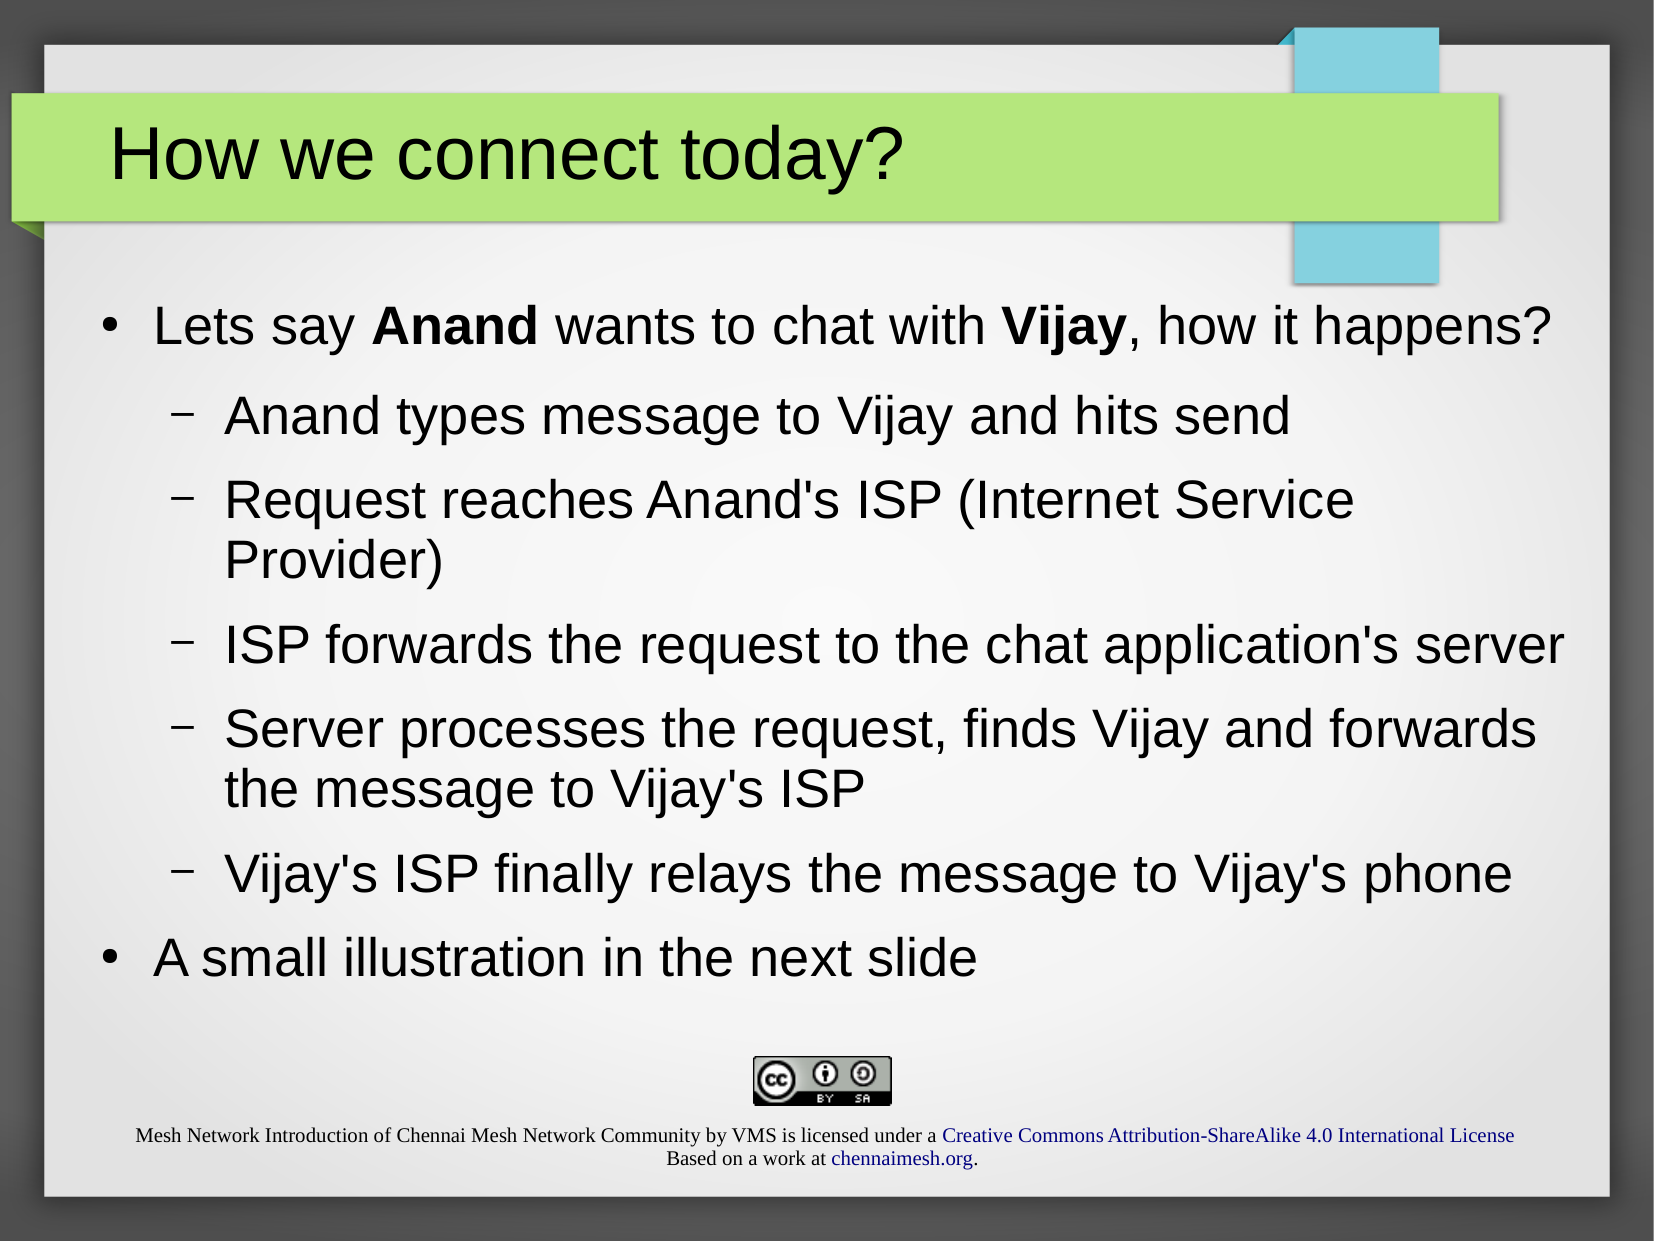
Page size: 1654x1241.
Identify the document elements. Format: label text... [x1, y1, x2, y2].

title How we connect today? [82, 94, 1264, 213]
picture [0, 0, 1654, 1241]
list Lets say Anand wants to chat with Vijay, how it happens? Anand types message to Vijay and hits send Request reaches Anand's ISP (Internet Service Provider) ISP forwards the request to the chat application's server Server processes the request, finds Vijay and forwards the message to Vijay's ISP Vijay's ISP finally relays the message to Vijay's phone A small illustration in the next slide [82, 295, 1571, 1015]
